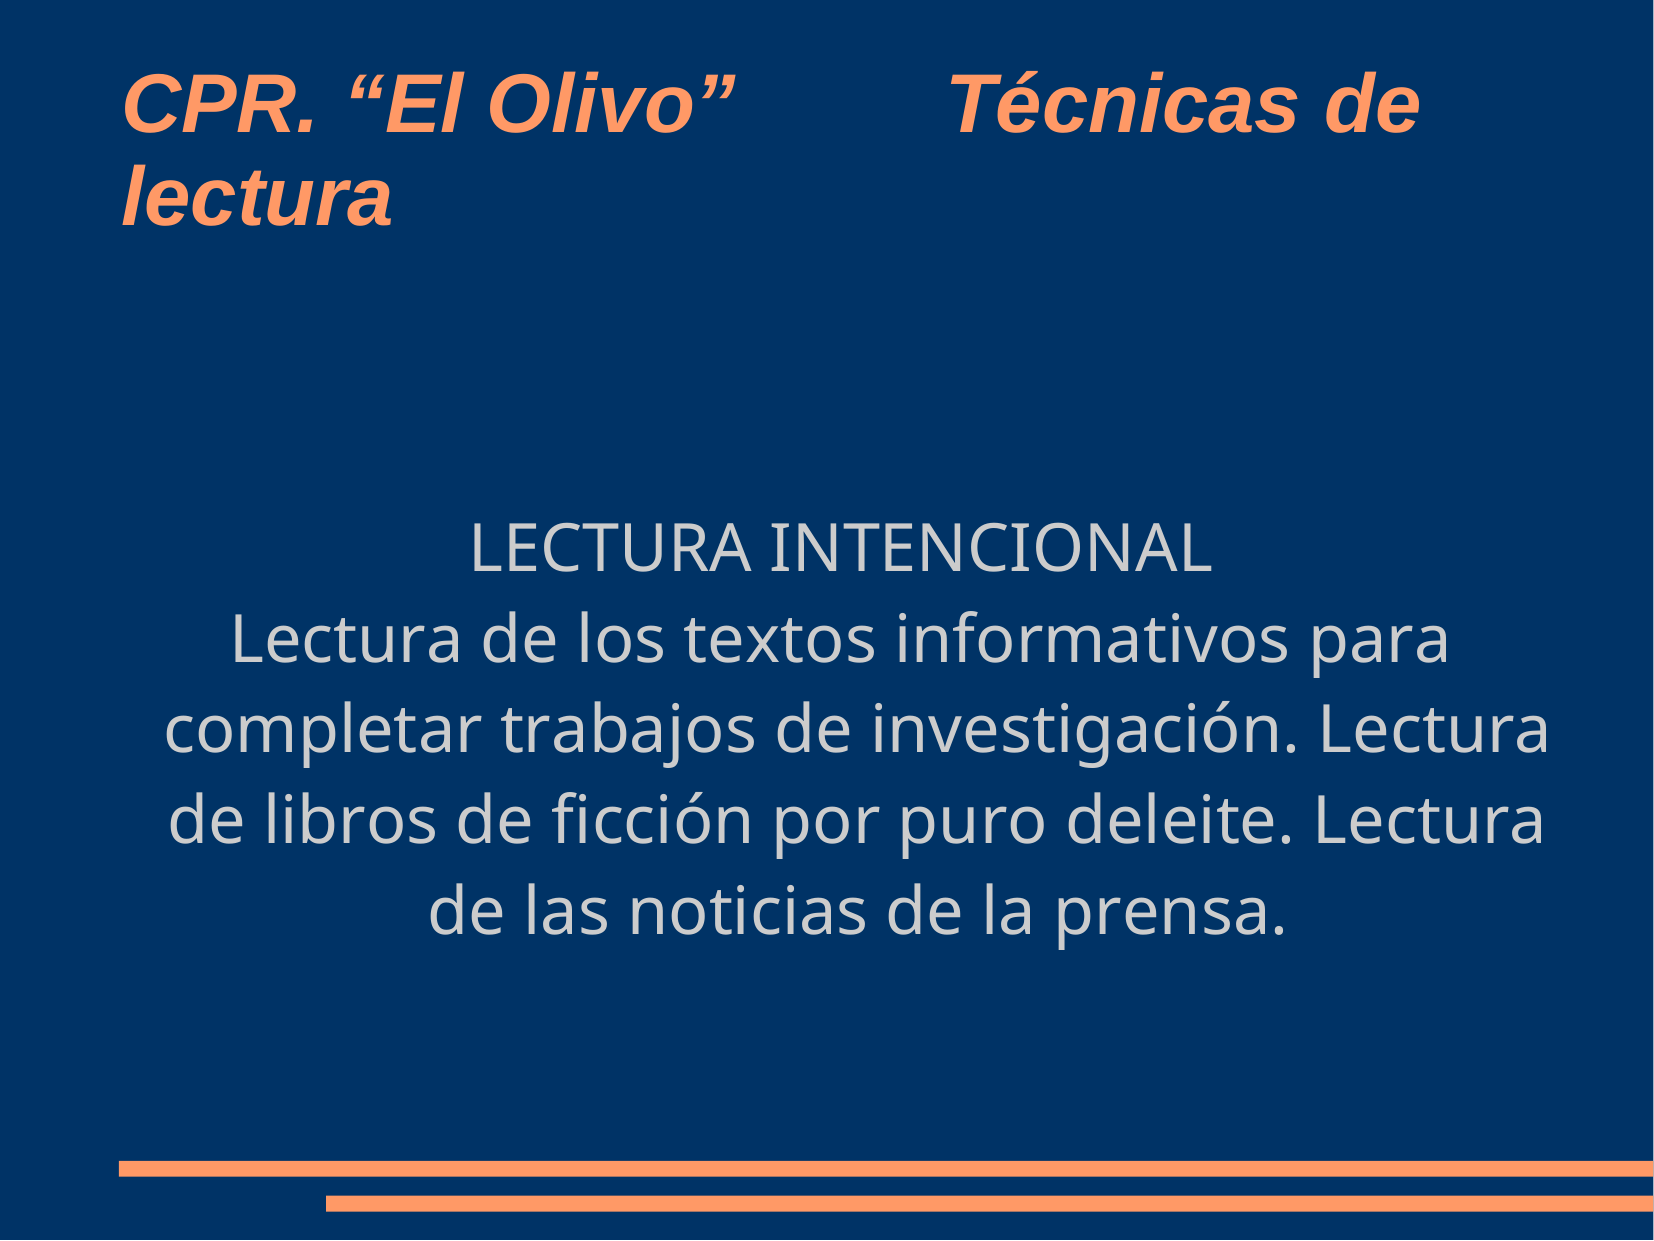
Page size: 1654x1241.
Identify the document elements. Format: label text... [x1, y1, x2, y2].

title CPR. “El Olivo” Técnicas de lectura [121, 46, 1534, 254]
subtitle LECTURA INTENCIONAL Lectura de los textos informativos para completar trabajos de investigación. Lectura de libros de ficción por puro deleite. Lectura de las noticias de la prensa. [121, 322, 1561, 1132]
